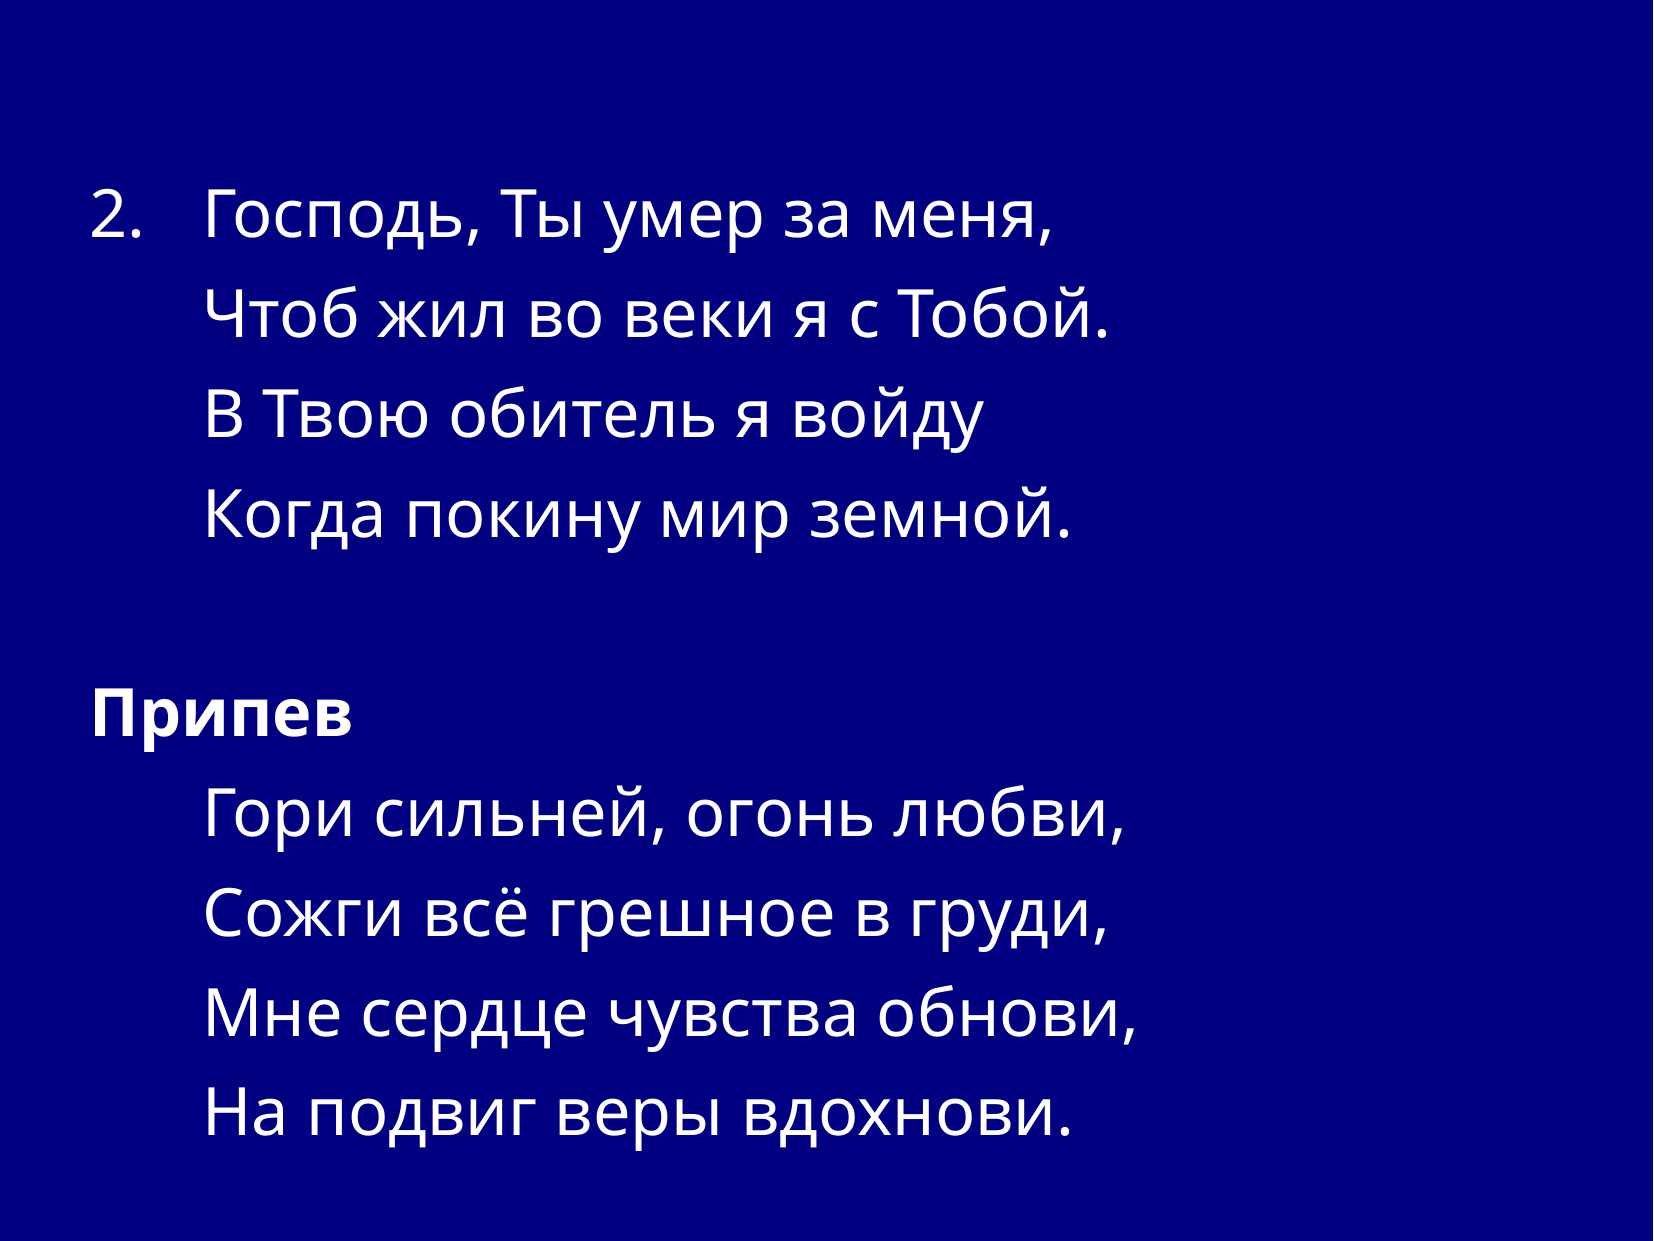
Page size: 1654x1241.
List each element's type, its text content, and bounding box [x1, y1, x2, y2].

text_box 2. Господь, Ты умер за меня, Чтоб жил во веки я с Тобой. В Твою обитель я войду Когда покину мир земной. Припев Гори сильней, огонь любви, Сожги всё грешное в груди, Мне сердце чувства обнови, На подвиг веры вдохнови. [75, 150, 1576, 1163]
